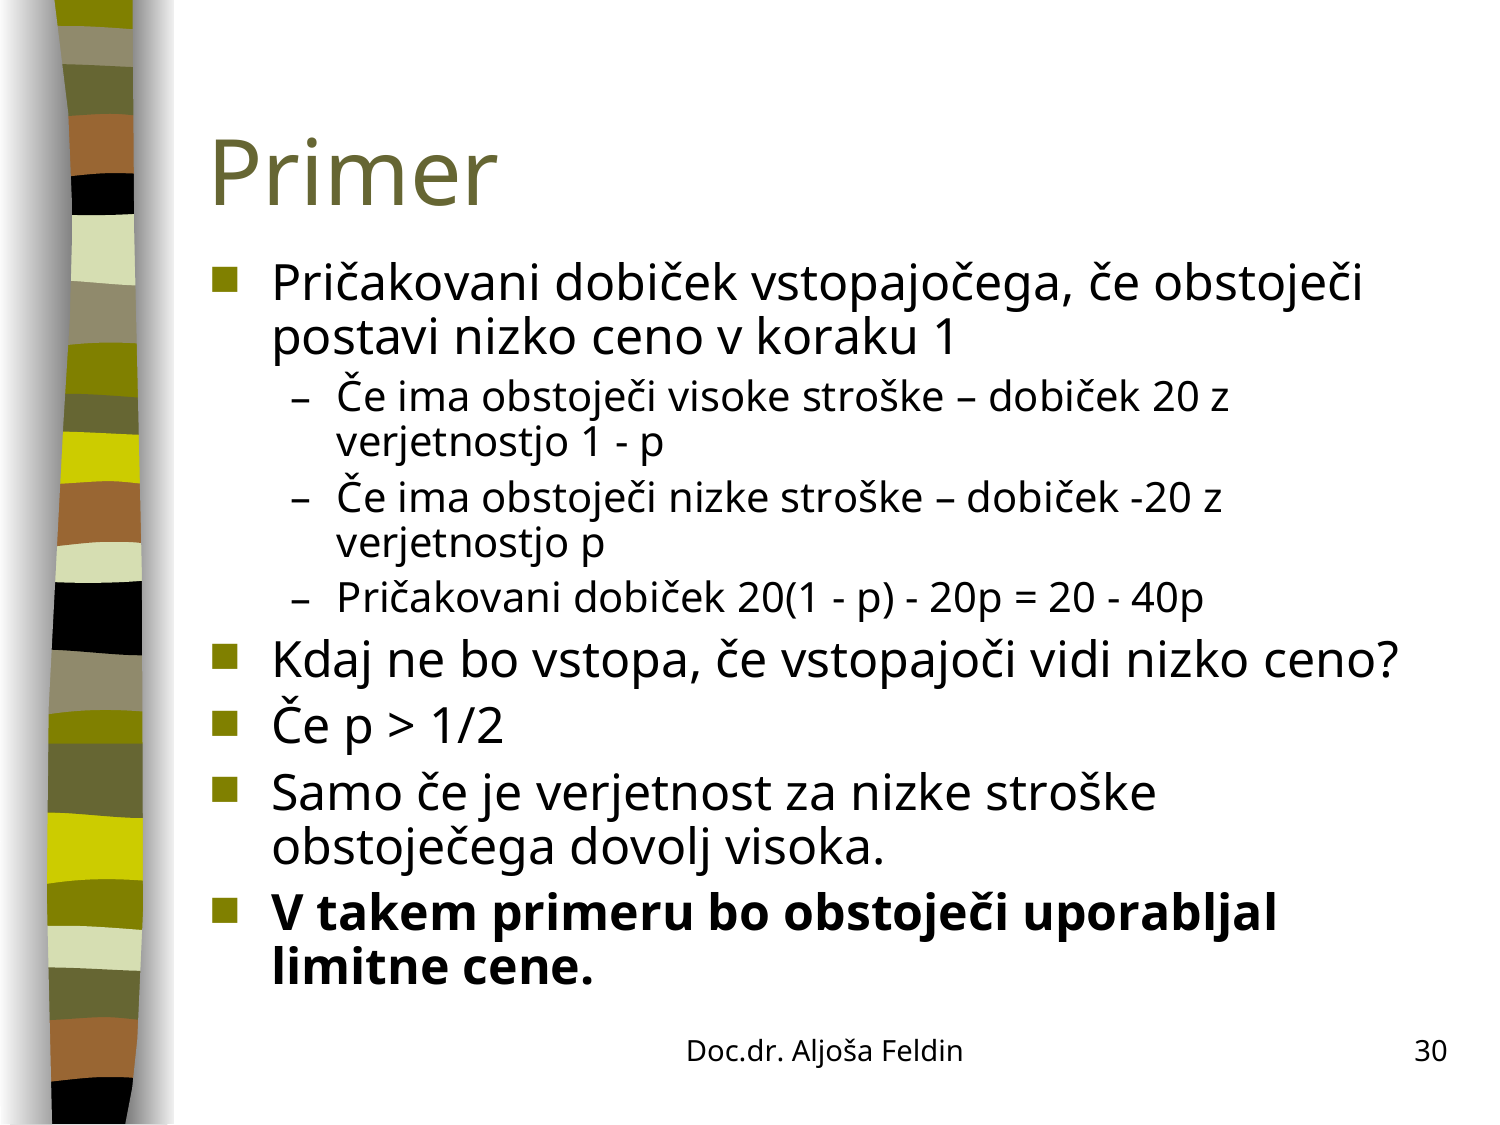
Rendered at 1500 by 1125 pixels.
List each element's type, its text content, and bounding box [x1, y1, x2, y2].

text_box Doc.dr. Aljoša Feldin [587, 1025, 1063, 1101]
title Primer [192, 74, 1468, 263]
list Pričakovani dobiček vstopajočega, če obstoječi postavi nizko ceno v koraku 1 Če ima obstoječi visoke stroške – dobiček 20 z verjetnostjo 1 - p Če ima obstoječi nizke stroške – dobiček -20 z verjetnostjo p Pričakovani dobiček 20(1 - p) - 20p = 20 - 40p Kdaj ne bo vstopa, če vstopajoči vidi nizko ceno? Če p > 1/2 Samo če je verjetnost za nizke stroške obstoječega dovolj visoka. V takem primeru bo obstoječi uporabljal limitne cene. [200, 249, 1469, 1045]
text_box <number> [1149, 1025, 1463, 1101]
